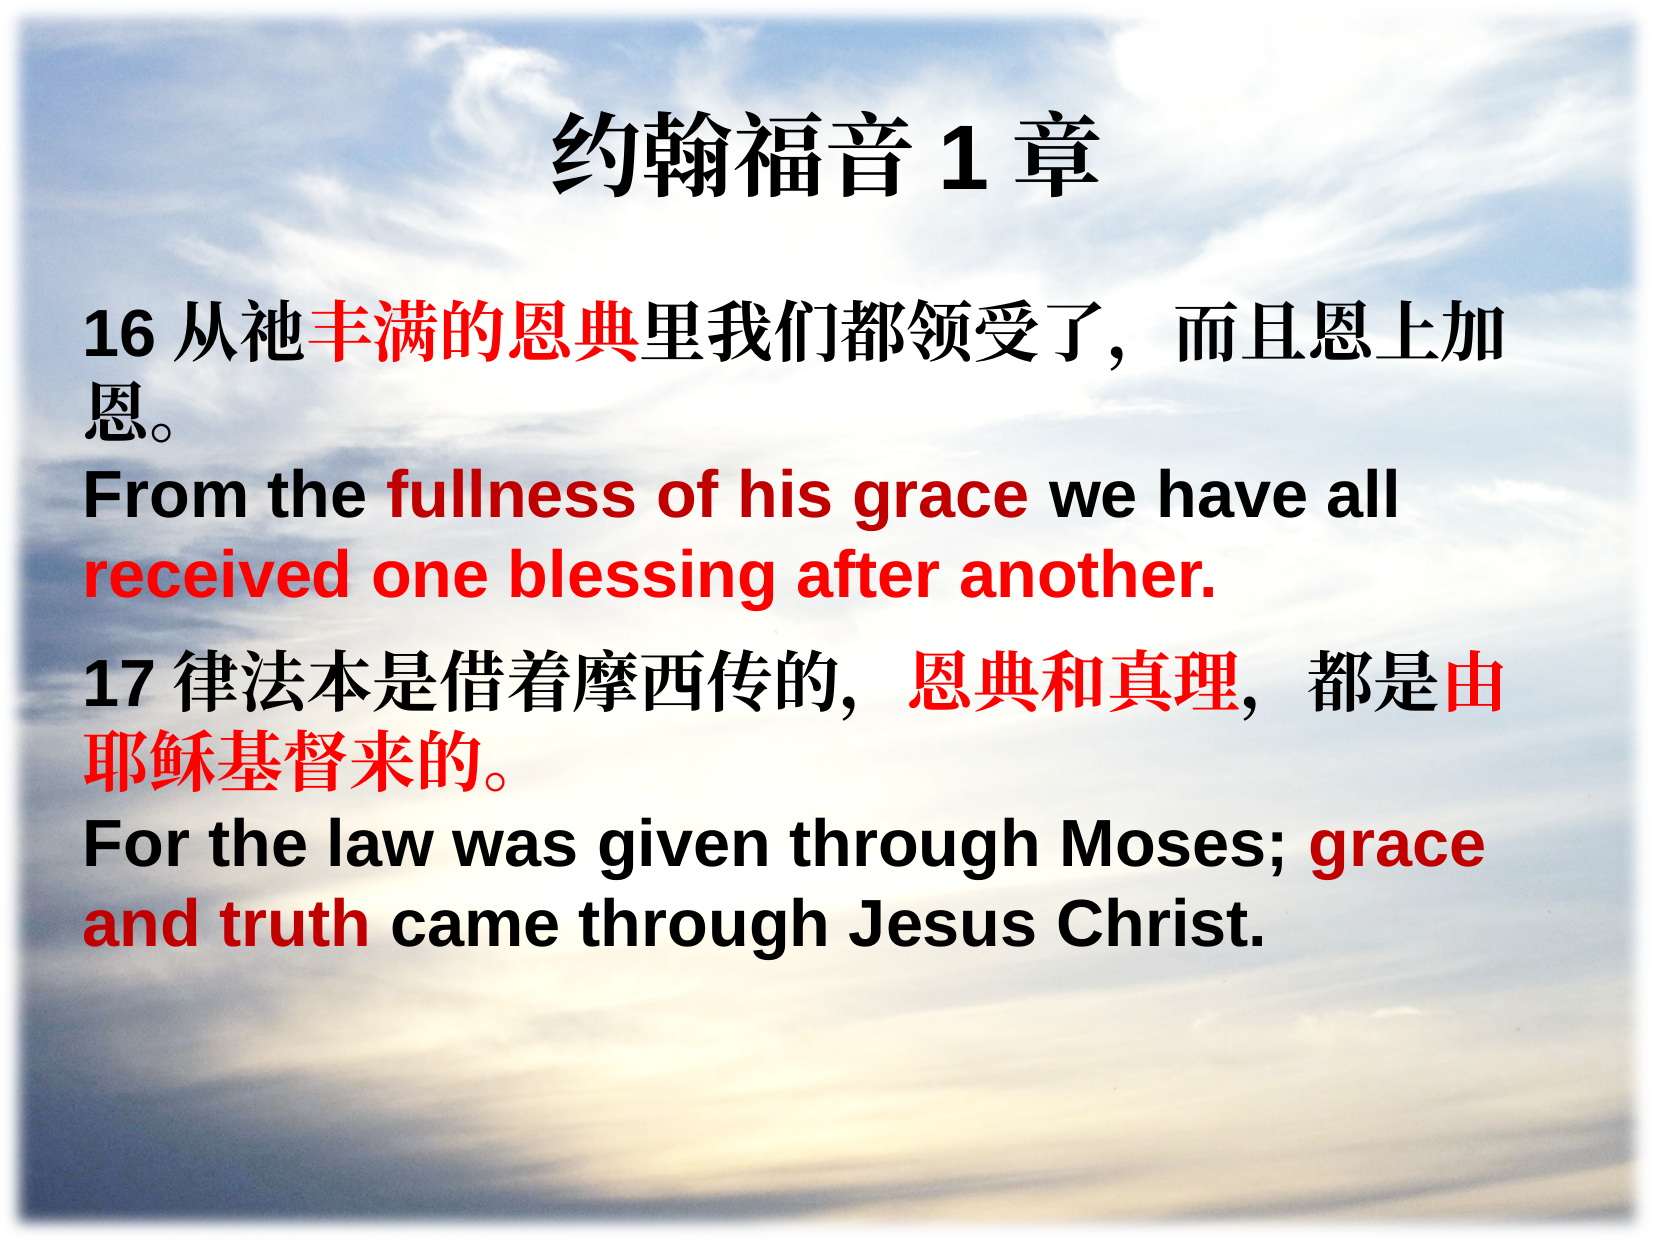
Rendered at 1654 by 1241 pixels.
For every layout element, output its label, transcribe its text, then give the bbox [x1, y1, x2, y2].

title 约翰福音1章 [82, 49, 1571, 257]
picture [0, 0, 1654, 1241]
list 16从祂丰满的恩典里我们都领受了，而且恩上加恩。 From the fullness of his grace we have all received one blessing after another. 17律法本是借着摩西传的，恩典和真理，都是由耶稣基督来的。 For the law was given through Moses; grace and truth came through Jesus Christ. [82, 290, 1571, 1109]
